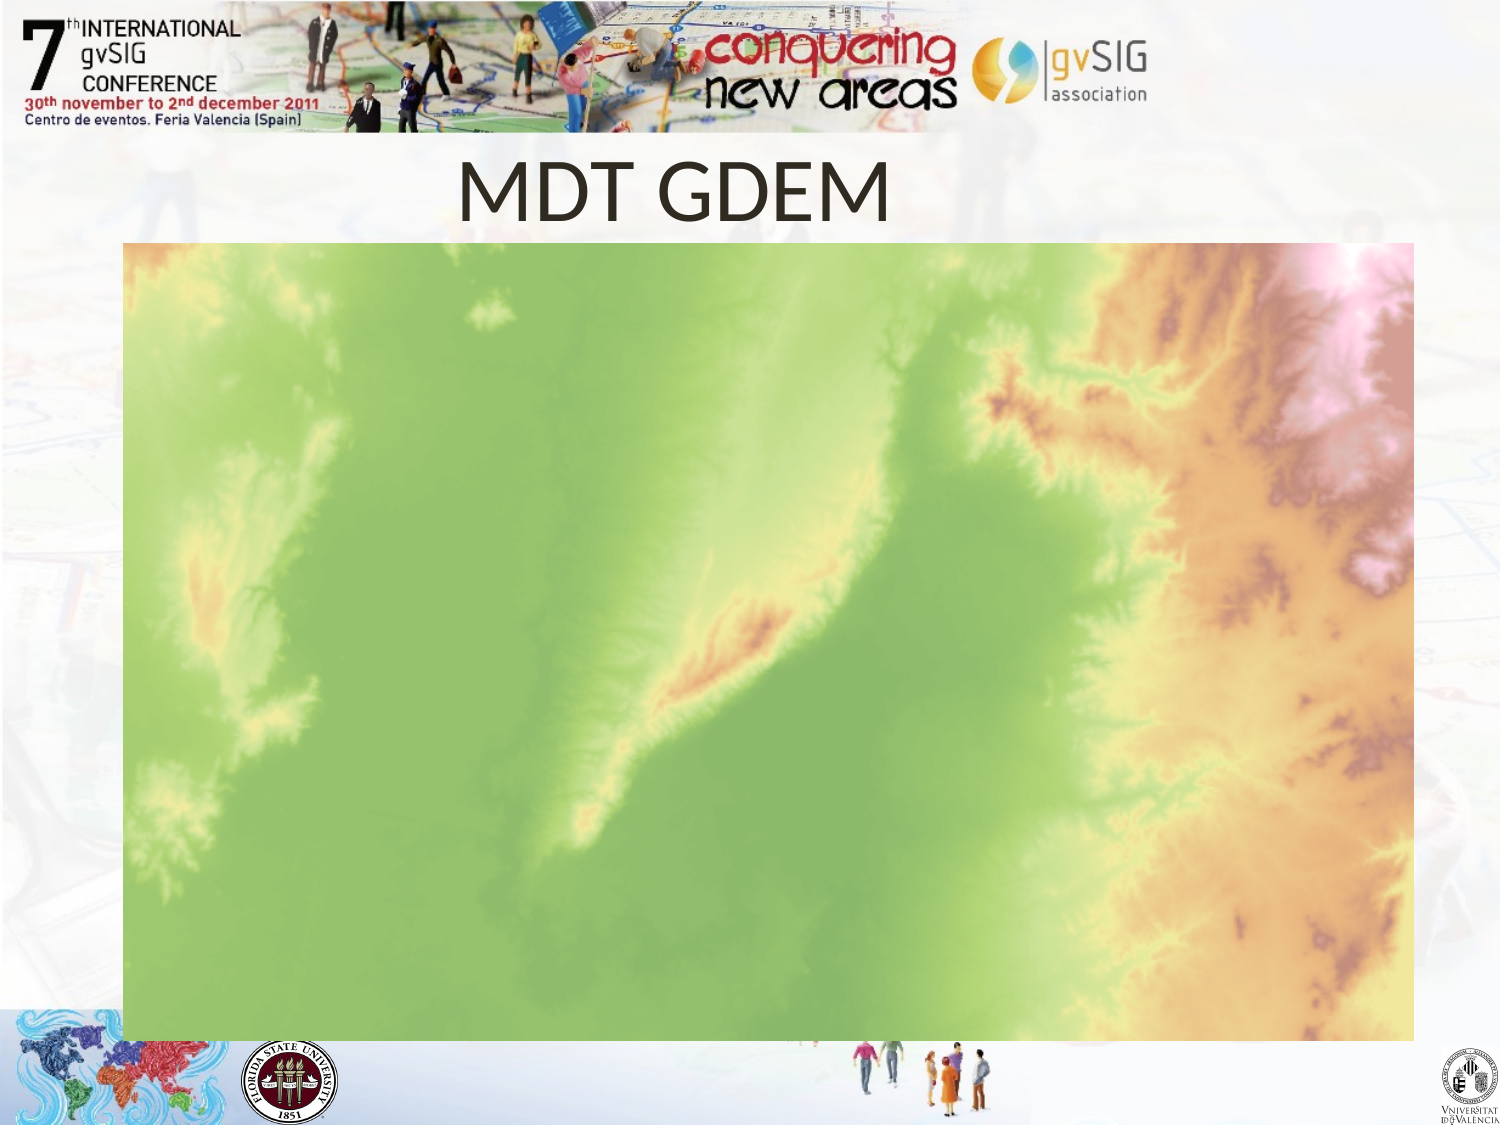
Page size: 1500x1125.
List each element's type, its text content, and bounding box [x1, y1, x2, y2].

picture [0, 0, 1500, 1125]
title MDT GDEM [0, 122, 1351, 248]
